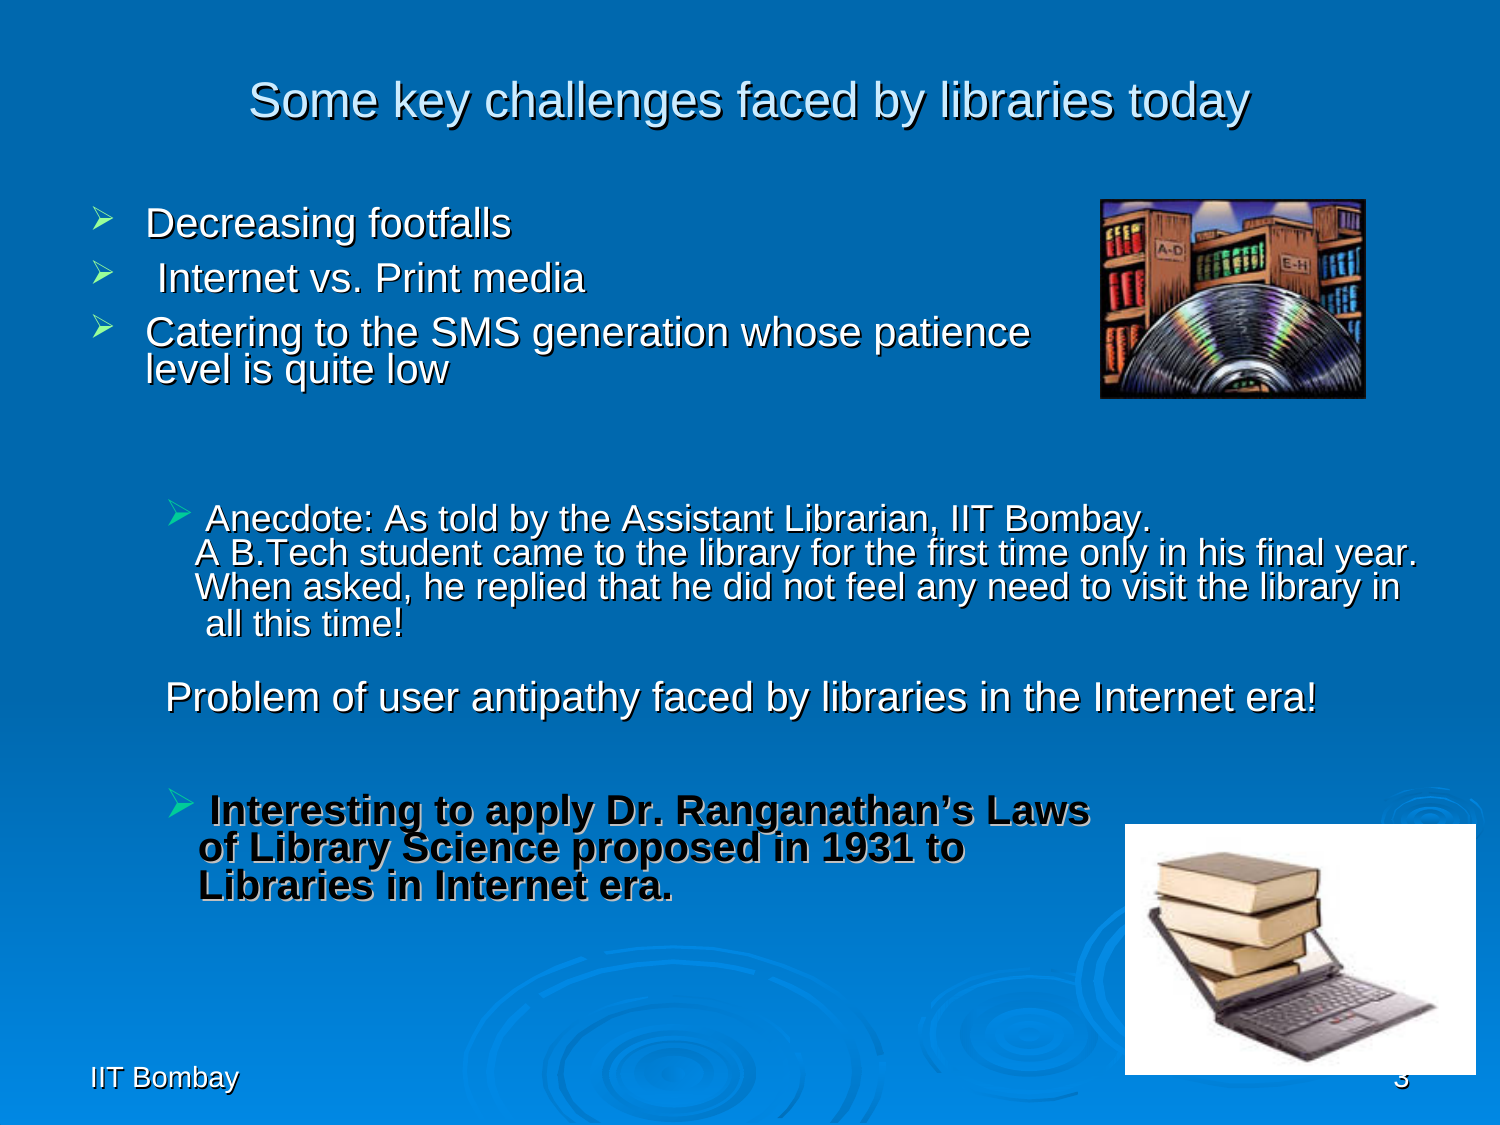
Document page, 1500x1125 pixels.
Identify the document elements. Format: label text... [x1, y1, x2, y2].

list Decreasing footfalls Internet vs. Print media Catering to the SMS generation whose patience level is quite low [74, 200, 1088, 1005]
picture [1125, 824, 1476, 1075]
text_box Anecdote: As told by the Assistant Librarian, IIT Bombay. A B.Tech student came to the library for the first time only in his final year. When asked, he replied that he did not feel any need to visit the library in all this time! Problem of user antipathy faced by libraries in the Internet era! Interesting to apply Dr. Ranganathan’s Laws of Library Science proposed in 1931 to Libraries in Internet era. [149, 496, 1450, 1017]
title Some key challenges faced by libraries today [74, 45, 1425, 163]
picture [1100, 199, 1366, 399]
